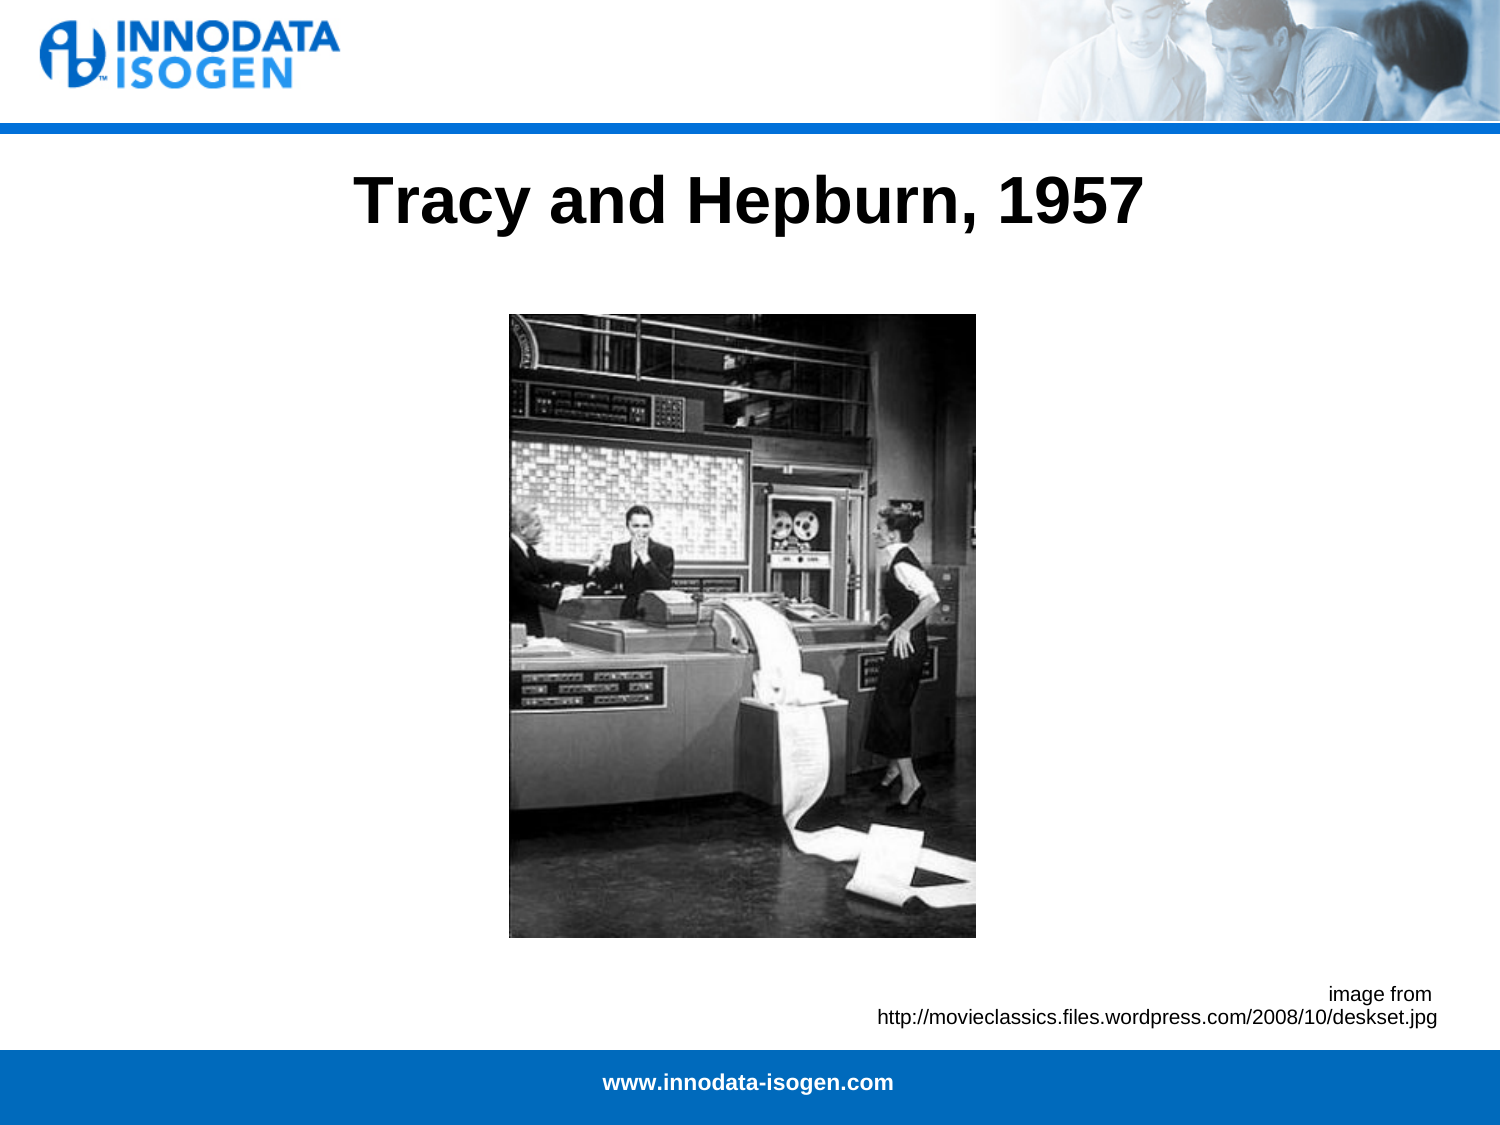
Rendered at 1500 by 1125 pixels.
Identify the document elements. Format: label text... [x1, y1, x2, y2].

picture [0, 0, 1500, 121]
picture [509, 314, 976, 938]
picture [0, 123, 1500, 134]
title Tracy and Hepburn, 1957 [62, 137, 1438, 263]
text_box image from http://movieclassics.files.wordpress.com/2008/10/deskset.jpg [862, 975, 1491, 1051]
